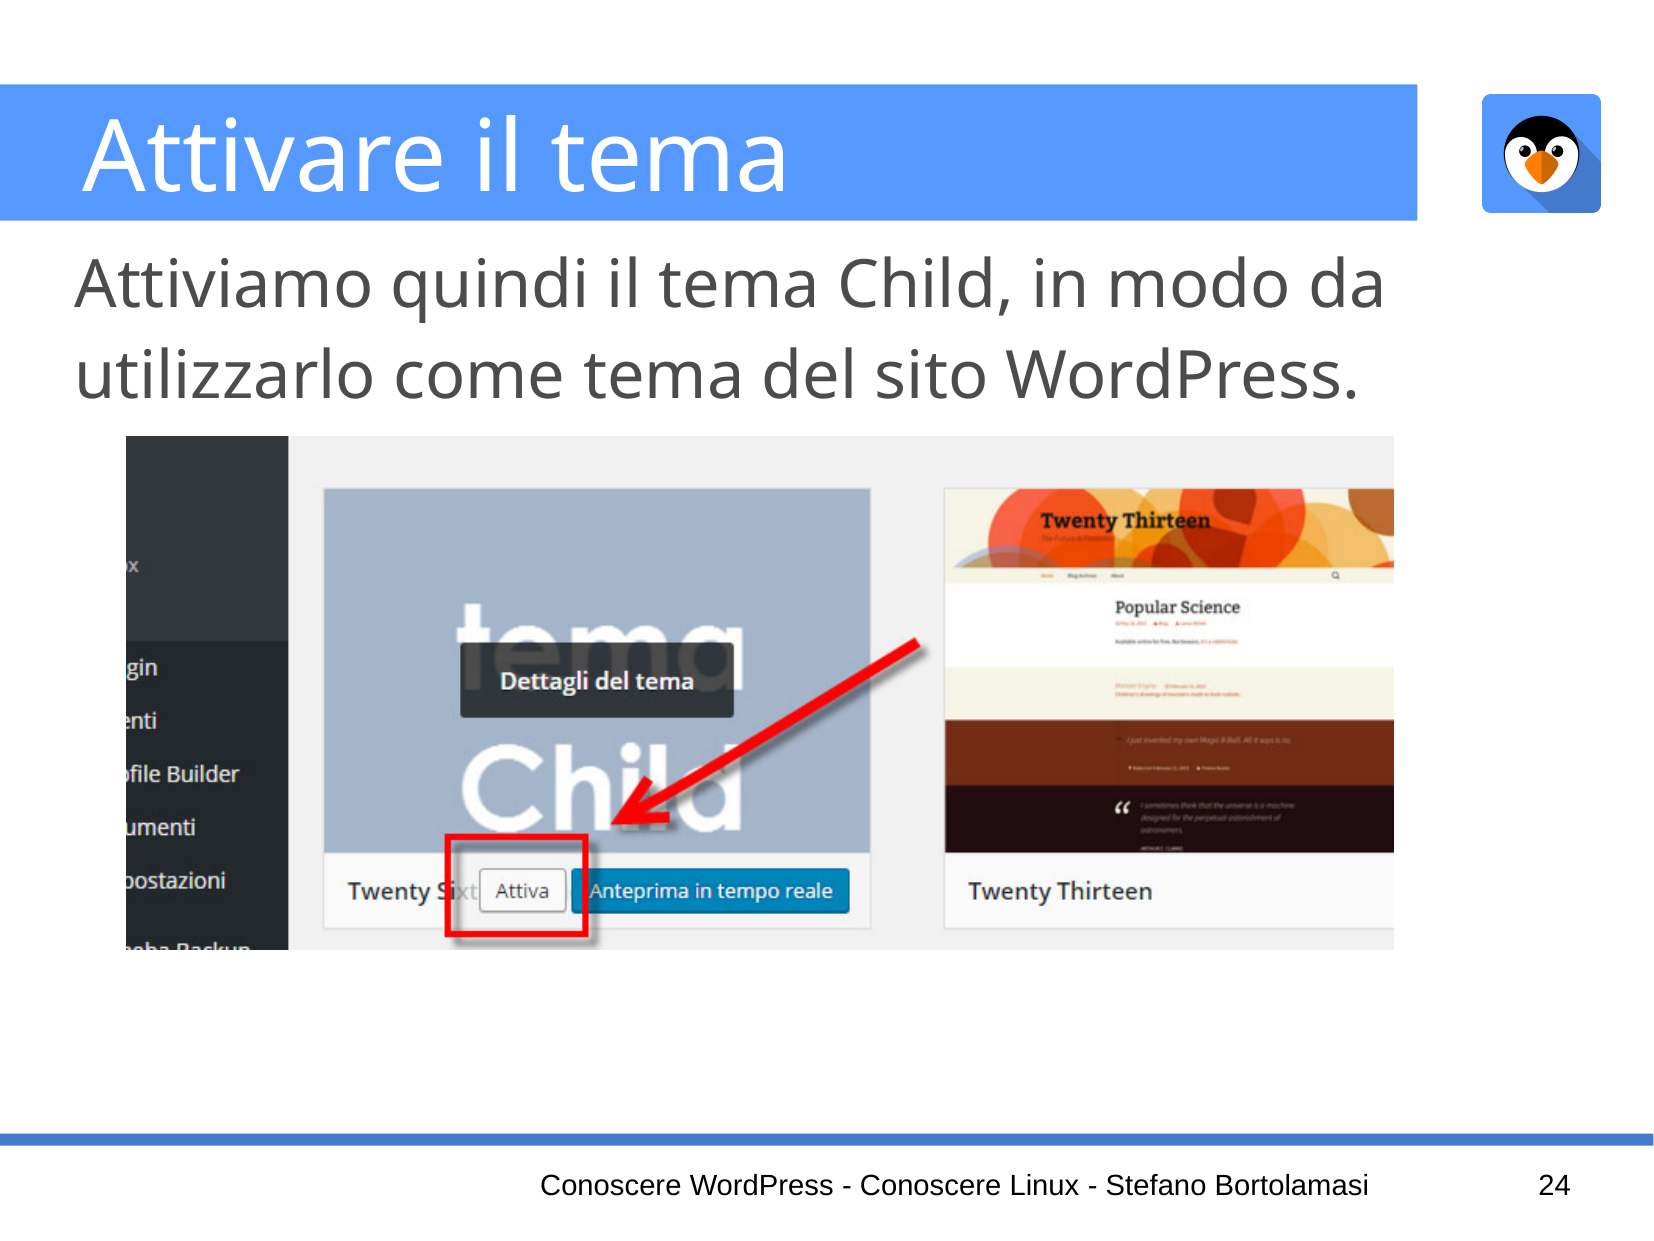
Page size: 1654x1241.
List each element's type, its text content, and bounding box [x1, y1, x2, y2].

picture [126, 436, 1394, 950]
picture [1482, 94, 1601, 213]
text_box Attiviamo quindi il tema Child, in modo da utilizzarlo come tema del sito WordPress. [3, 236, 1595, 461]
title Attivare il tema [0, 91, 1418, 214]
